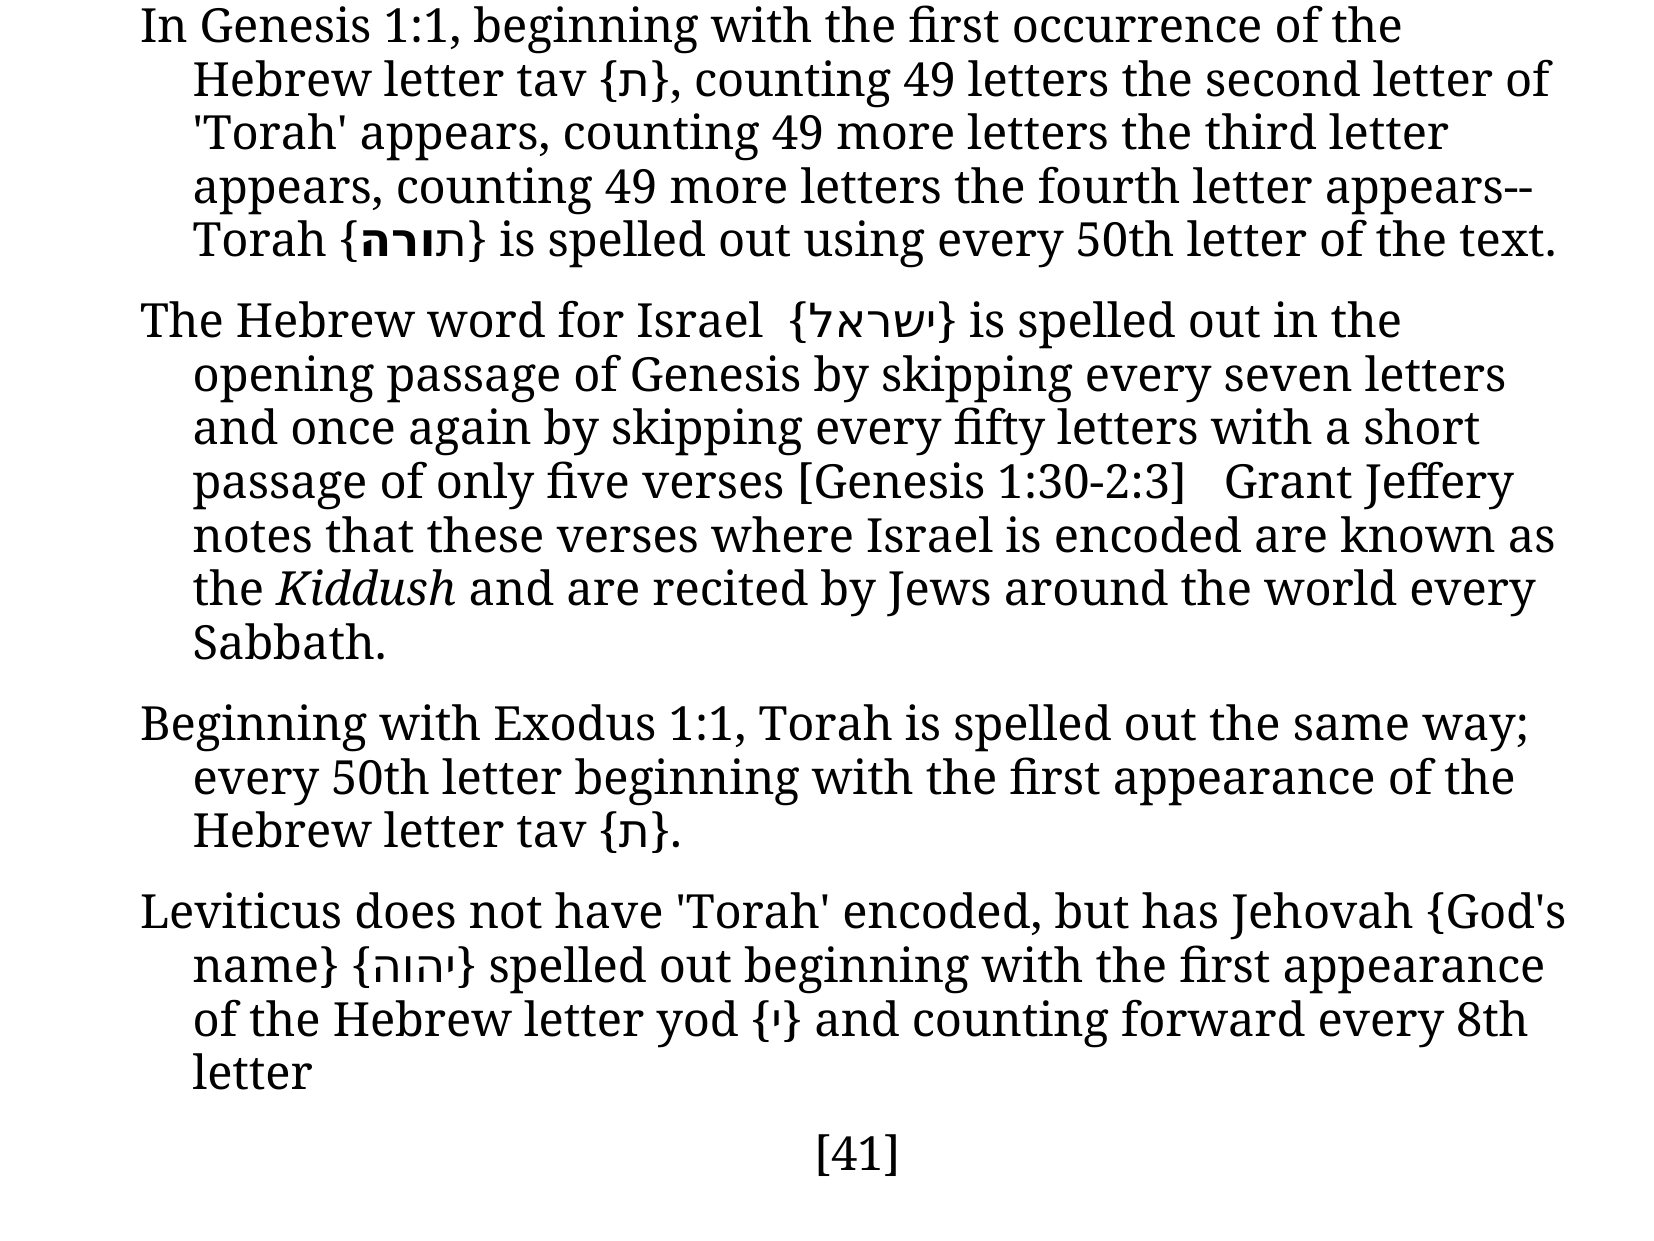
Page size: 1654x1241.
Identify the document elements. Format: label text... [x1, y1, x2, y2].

list In Genesis 1:1, beginning with the first occurrence of the Hebrew letter tav {ת}, counting 49 letters the second letter of 'Torah' appears, counting 49 more letters the third letter appears, counting 49 more letters the fourth letter appears-- Torah {תורה} is spelled out using every 50th letter of the text. The Hebrew word for Israel {ישראל} is spelled out in the opening passage of Genesis by skipping every seven letters and once again by skipping every fifty letters with a short passage of only five verses [Genesis 1:30-2:3] Grant Jeffery notes that these verses where Israel is encoded are known as the Kiddush and are recited by Jews around the world every Sabbath. Beginning with Exodus 1:1, Torah is spelled out the same way; every 50th letter beginning with the first appearance of the Hebrew letter tav {ת}. Leviticus does not have 'Torah' encoded, but has Jehovah {God's name} {יהוה} spelled out beginning with the first appearance of the Hebrew letter yod {י} and counting forward every 8th letter [41] [86, 0, 1576, 1183]
